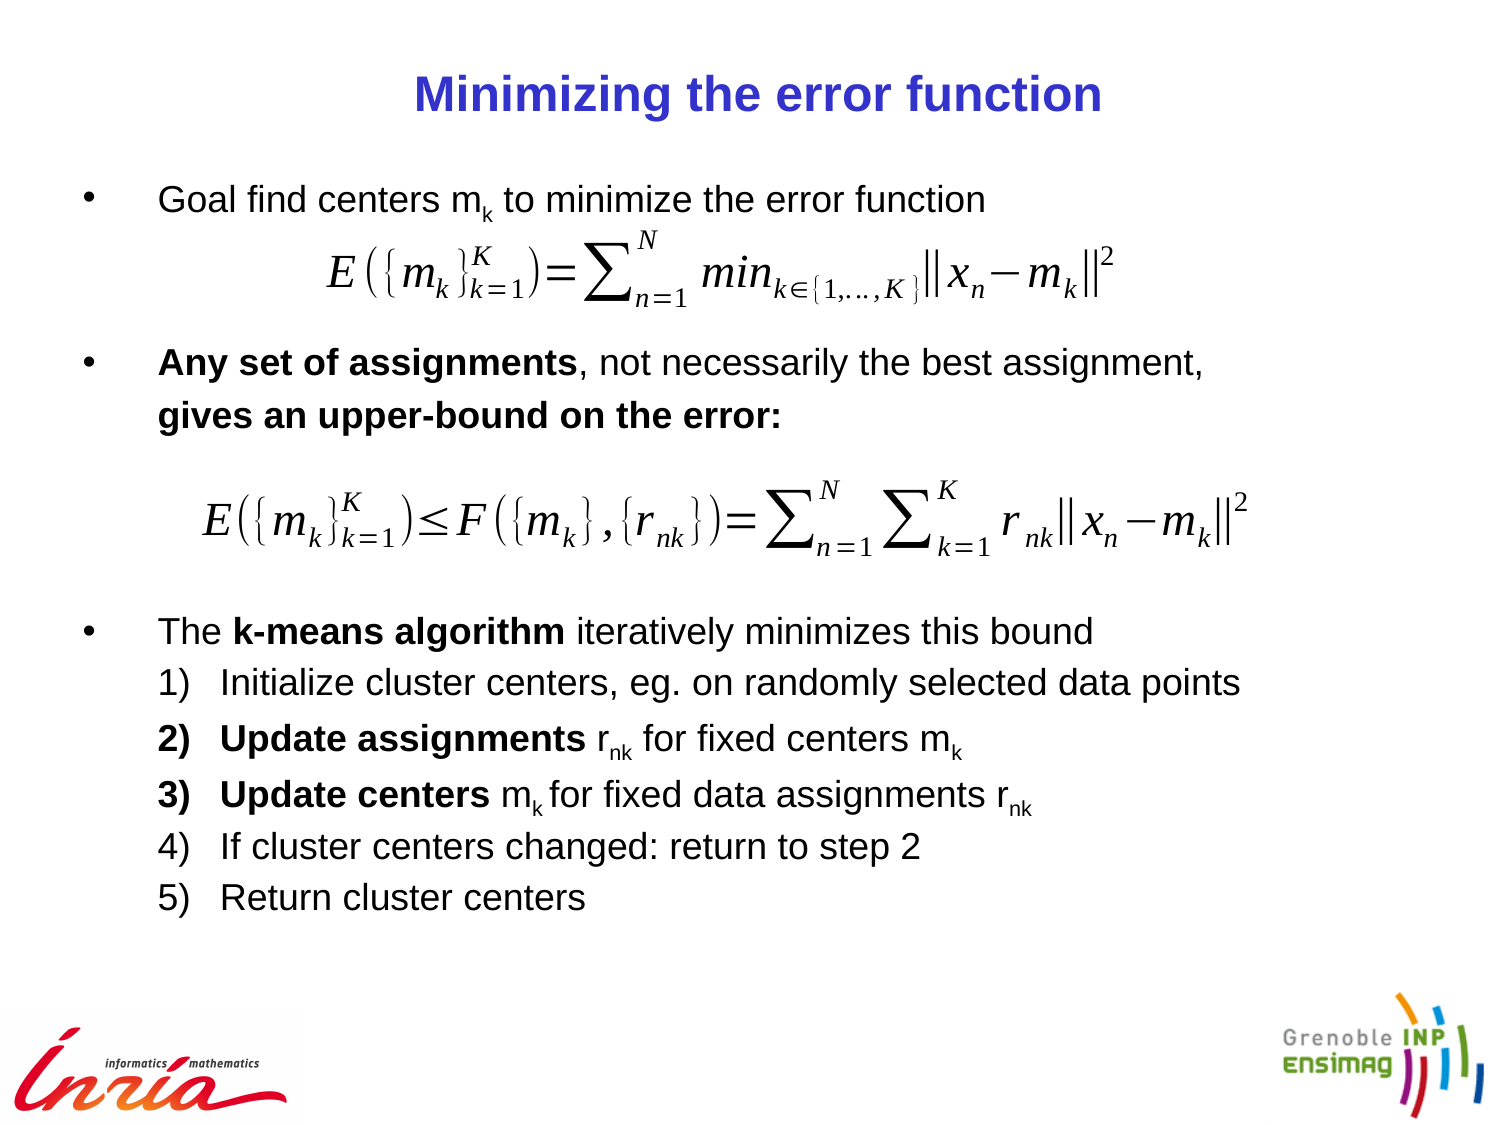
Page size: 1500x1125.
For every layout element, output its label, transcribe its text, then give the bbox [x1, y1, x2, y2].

title Minimizing the error function [75, 45, 1426, 138]
chart [313, 224, 1126, 315]
chart [187, 473, 1260, 563]
picture [1266, 986, 1489, 1125]
list Goal find centers mk to minimize the error function Any set of assignments, not necessarily the best assignment, gives an upper-bound on the error: The k-means algorithm iteratively minimizes this bound Initialize cluster centers, eg. on randomly selected data points Update assignments rnk for fixed centers mk Update centers mk for fixed data assignments rnk If cluster centers changed: return to step 2 Return cluster centers [67, 168, 1416, 1038]
picture [0, 1012, 301, 1125]
